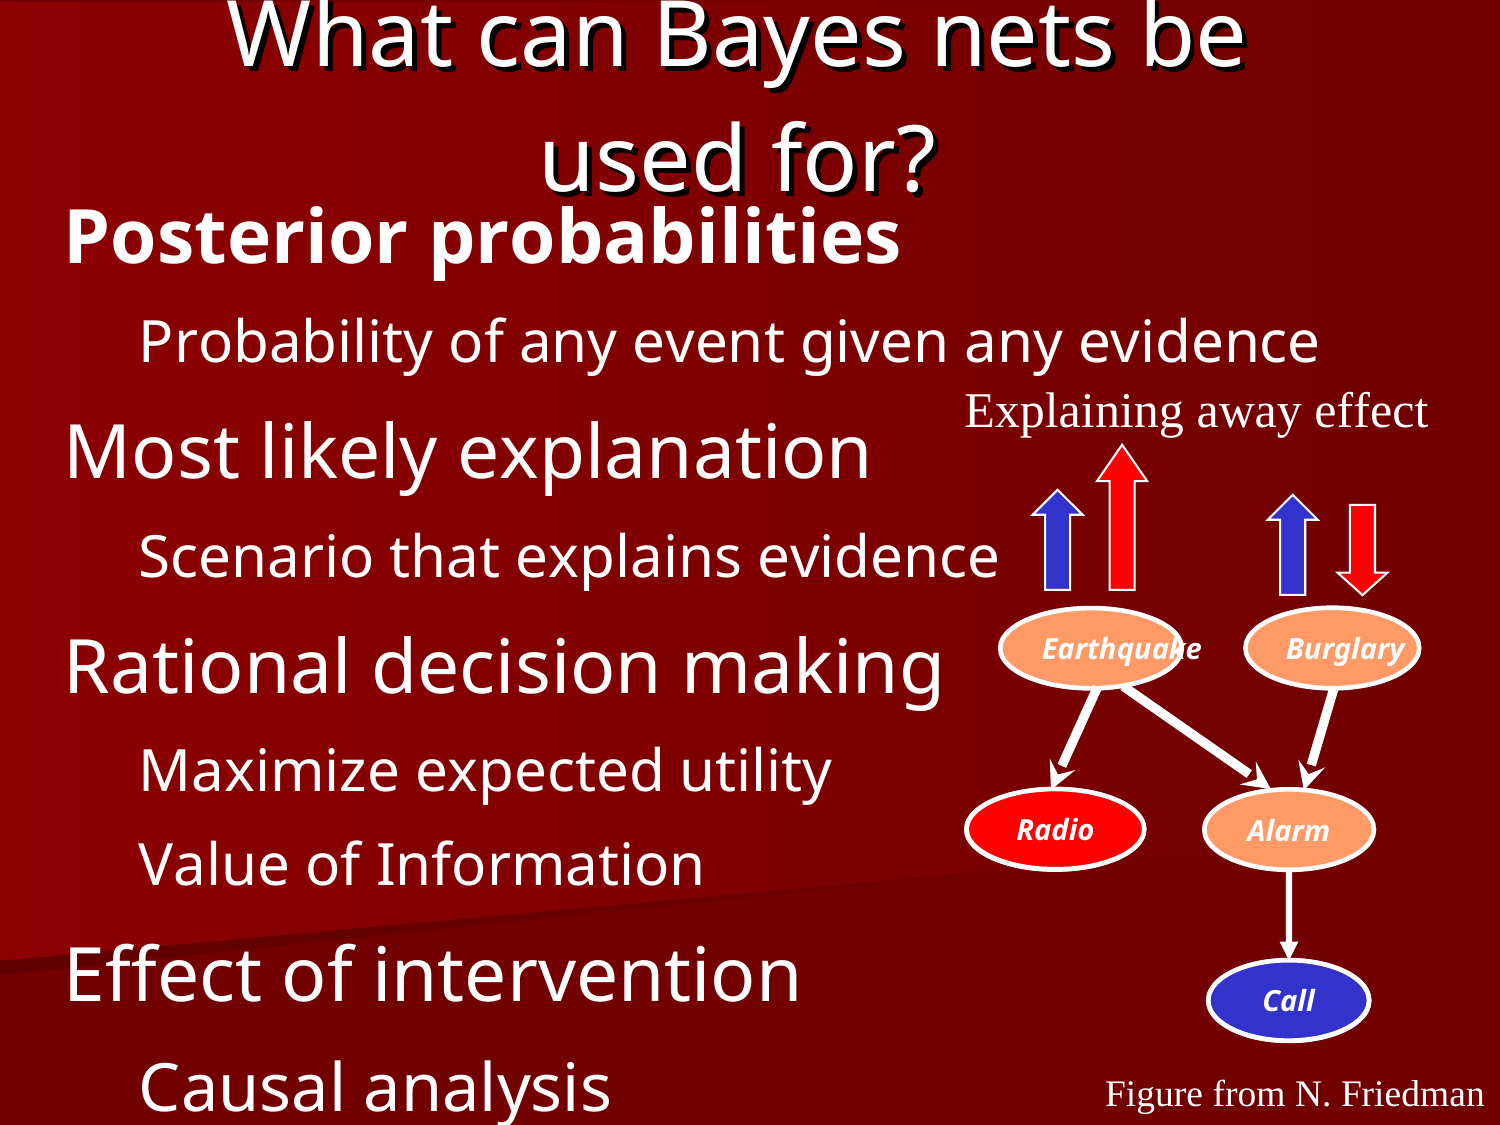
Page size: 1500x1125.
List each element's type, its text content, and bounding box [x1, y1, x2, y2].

text_box Figure from N. Friedman [1090, 1064, 1500, 1122]
text_box [1267, 494, 1318, 595]
text_box Posterior probabilities Probability of any event given any evidence Most likely explanation Scenario that explains evidence Rational decision making Maximize expected utility Value of Information Effect of intervention Causal analysis [49, 175, 1468, 1054]
text_box [1337, 504, 1388, 596]
text_box Radio [966, 788, 1145, 870]
text_box Burglary [1245, 607, 1420, 689]
text_box Earthquake [1000, 608, 1182, 689]
title What can Bayes nets be used for? [99, 0, 1375, 175]
text_box Alarm [1204, 789, 1374, 870]
text_box Explaining away effect [949, 374, 1444, 446]
text_box [1032, 489, 1083, 590]
text_box [1097, 446, 1148, 590]
text_box Call [1208, 960, 1370, 1041]
